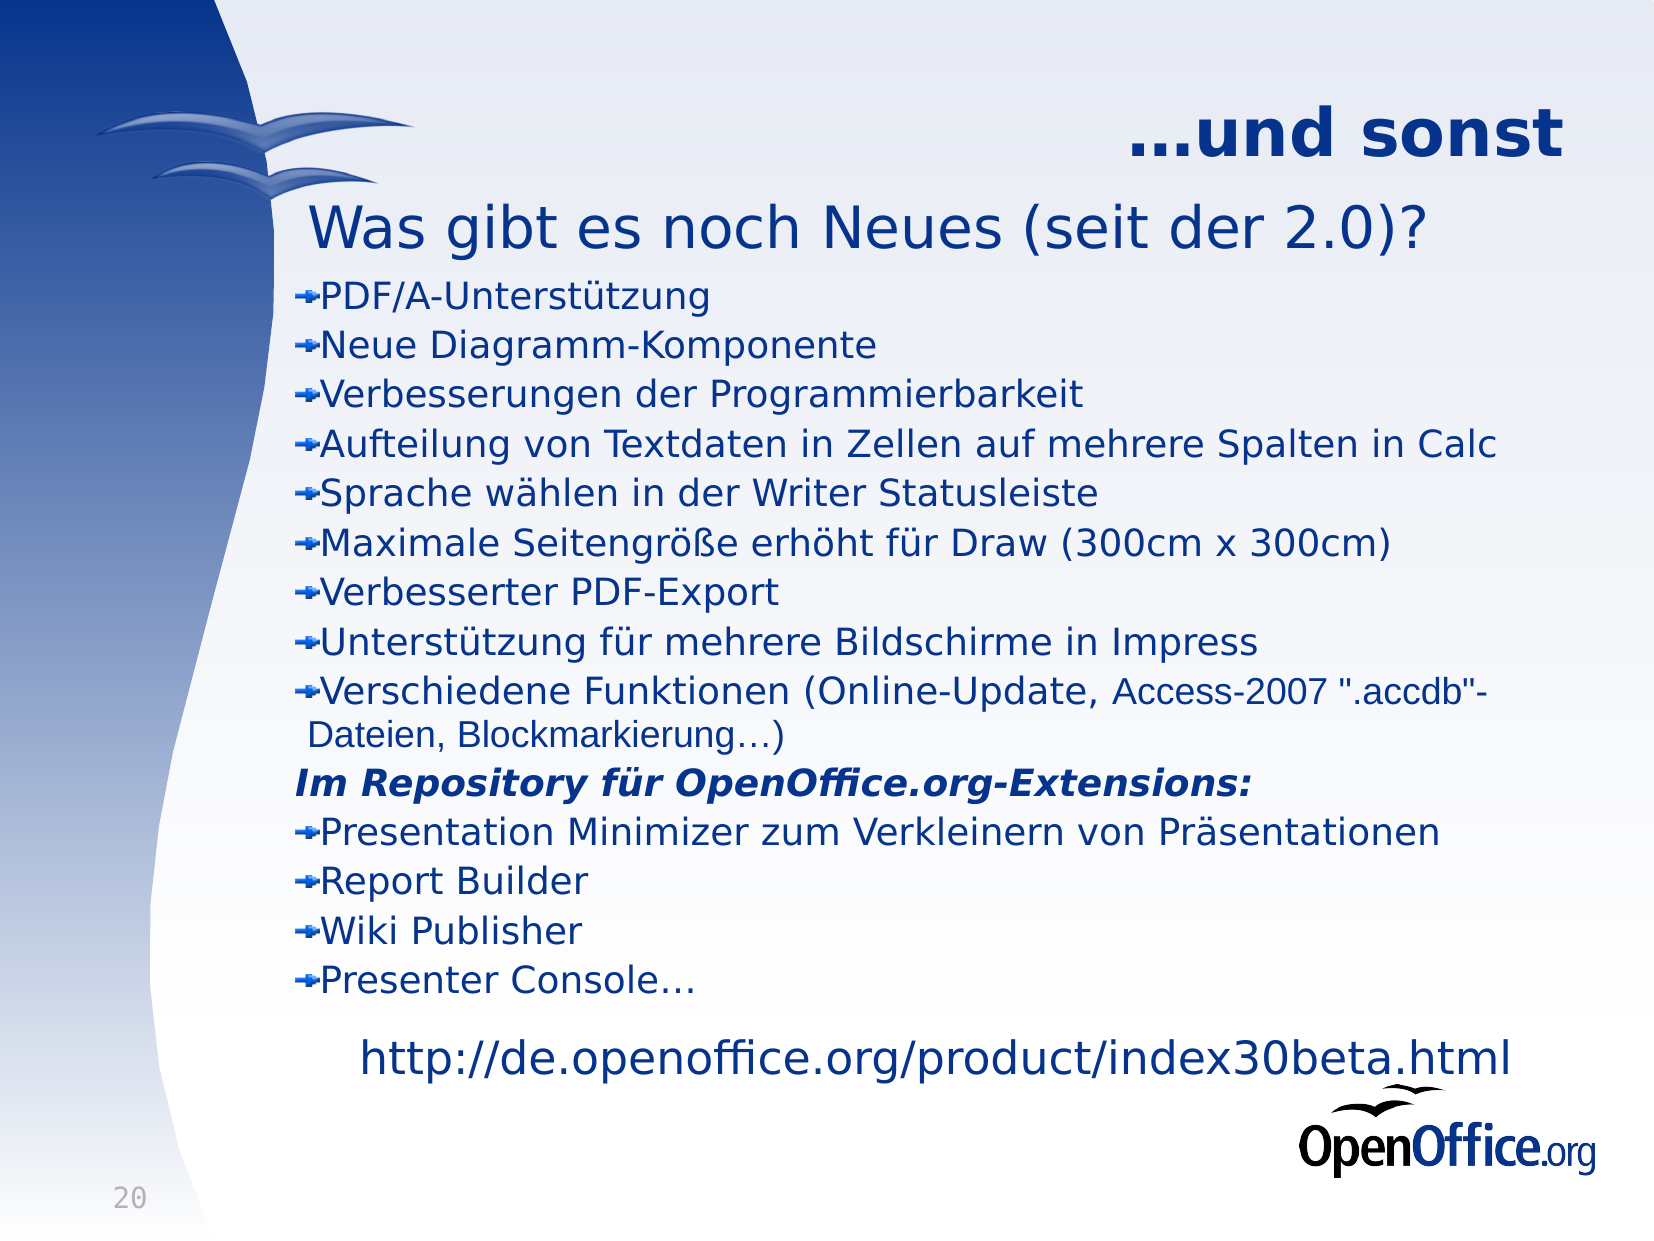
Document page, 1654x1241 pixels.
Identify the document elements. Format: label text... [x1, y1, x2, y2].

list Was gibt es noch Neues (seit der 2.0)? PDF/A-Unterstützung Neue Diagramm-Komponente Verbesserungen der Programmierbarkeit Aufteilung von Textdaten in Zellen auf mehrere Spalten in Calc Sprache wählen in der Writer Statusleiste Maximale Seitengröße erhöht für Draw (300cm x 300cm) Verbesserter PDF-Export Unterstützung für mehrere Bildschirme in Impress Verschiedene Funktionen (Online-Update, Access-2007 ".accdb"-Dateien, Blockmarkierung…) Im Repository für OpenOffice.org-Extensions: Presentation Minimizer zum Verkleinern von Präsentationen Report Builder Wiki Publisher Presenter Console… http://de.openoffice.org/product/index30beta.html [295, 194, 1565, 1190]
picture [152, 161, 379, 201]
picture [1565, 1084, 1595, 1178]
picture [95, 100, 416, 162]
title …und sonst [436, 88, 1565, 178]
